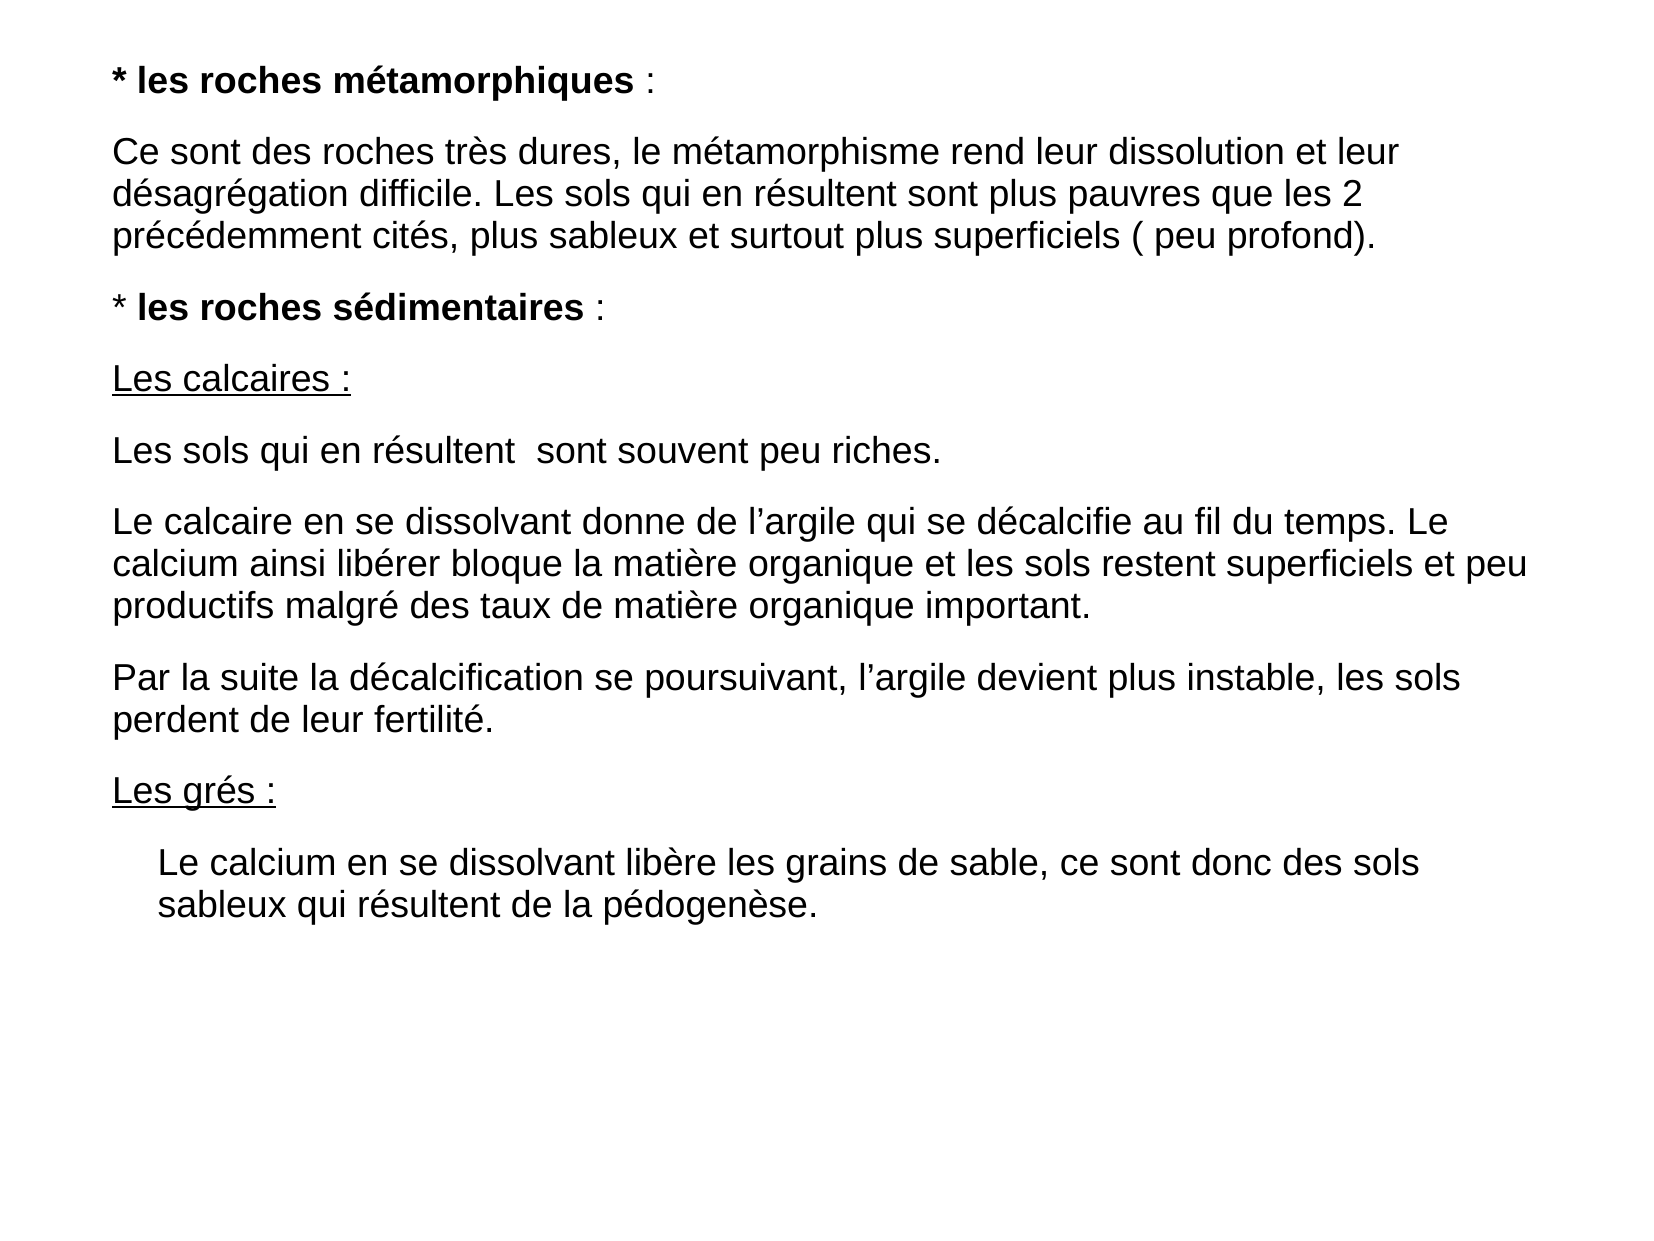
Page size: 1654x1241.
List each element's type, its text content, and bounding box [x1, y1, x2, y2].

list * les roches métamorphiques : Ce sont des roches très dures, le métamorphisme rend leur dissolution et leur désagrégation difficile. Les sols qui en résultent sont plus pauvres que les 2 précédemment cités, plus sableux et surtout plus superficiels ( peu profond). * les roches sédimentaires : Les calcaires : Les sols qui en résultent sont souvent peu riches. Le calcaire en se dissolvant donne de l’argile qui se décalcifie au fil du temps. Le calcium ainsi libérer bloque la matière organique et les sols restent superficiels et peu productifs malgré des taux de matière organique important. Par la suite la décalcification se poursuivant, l’argile devient plus instable, les sols perdent de leur fertilité. Les grés : Le calcium en se dissolvant libère les grains de sable, ce sont donc des sols sableux qui résultent de la pédogenèse. [82, 59, 1538, 1217]
